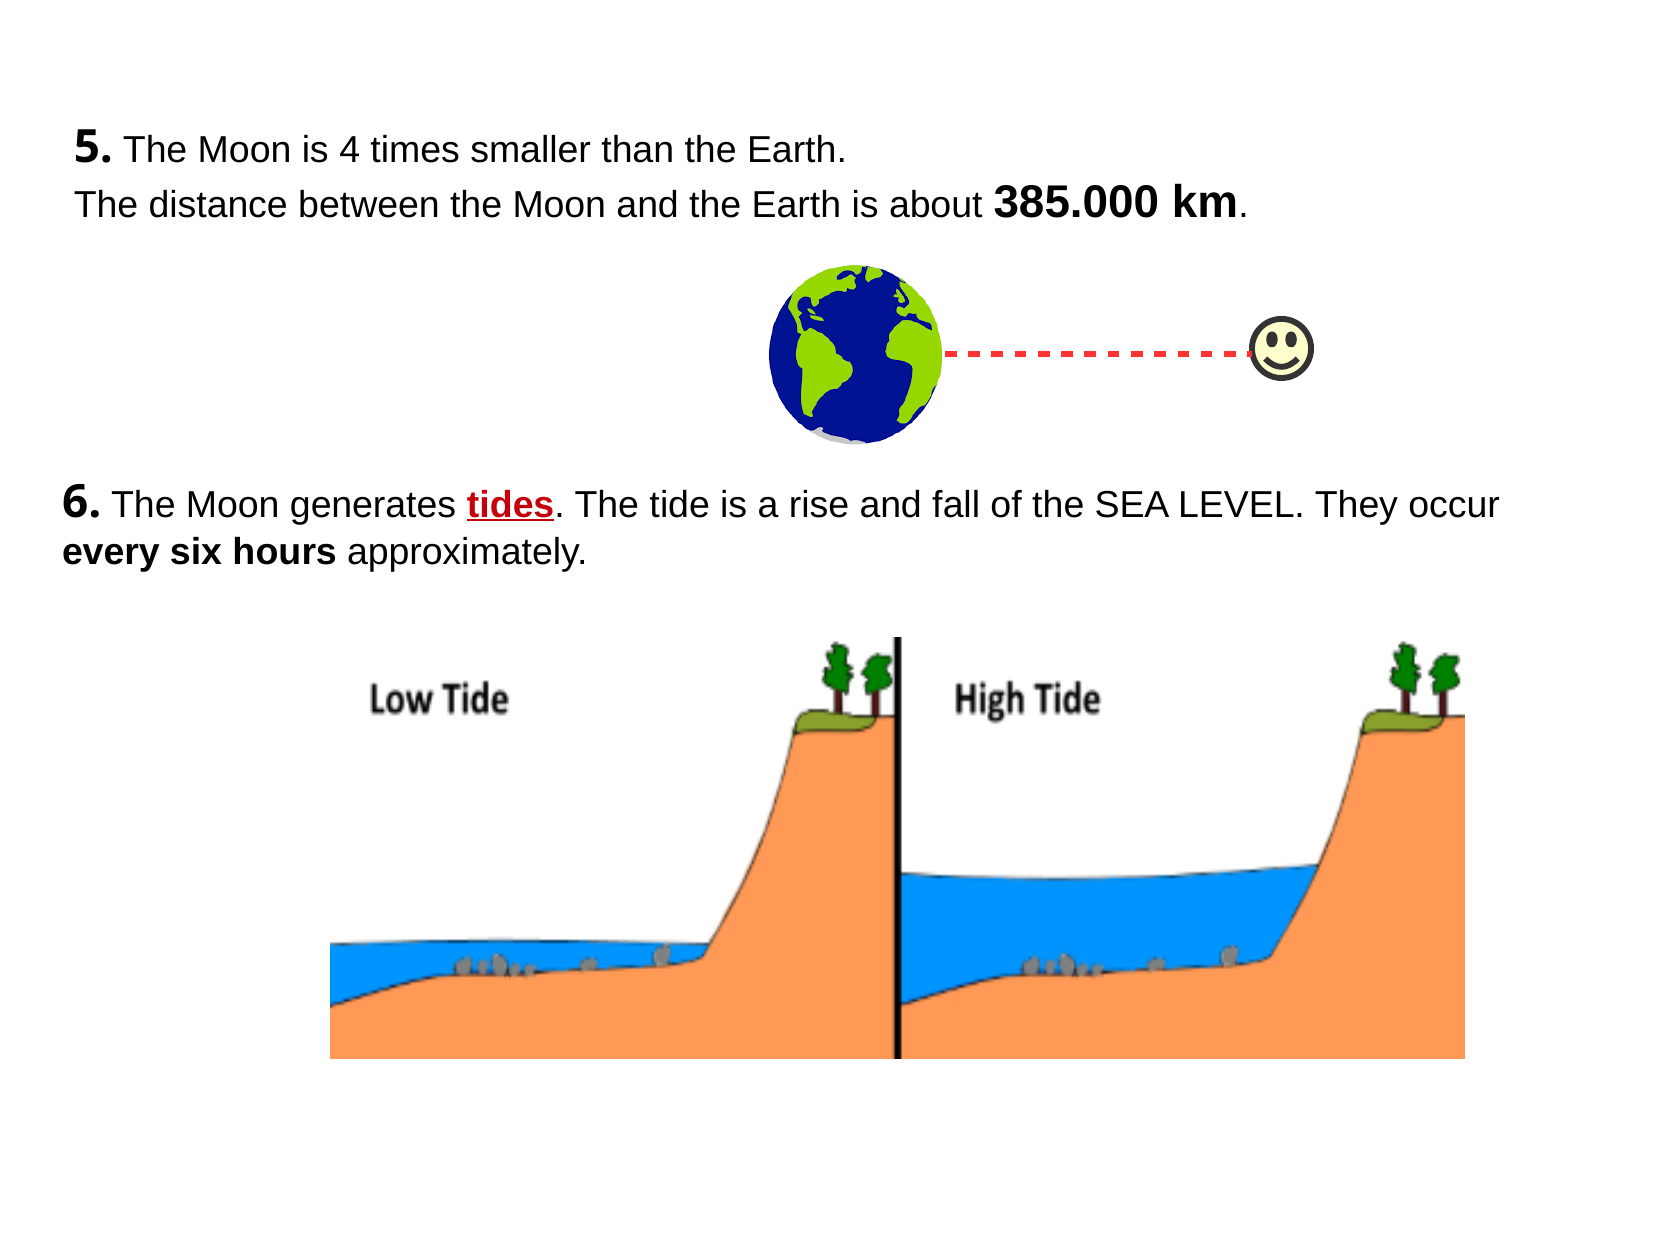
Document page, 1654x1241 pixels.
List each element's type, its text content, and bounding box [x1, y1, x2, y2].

picture [330, 637, 1465, 1059]
text_box [1251, 318, 1312, 379]
text_box 6. The Moon generates tides. The tide is a rise and fall of the SEA LEVEL. They occur every six hours approximately. [47, 460, 1548, 593]
text_box 5. The Moon is 4 times smaller than the Earth. The distance between the Moon and the Earth is about 385.000 km. [59, 106, 1560, 248]
picture [753, 259, 957, 451]
